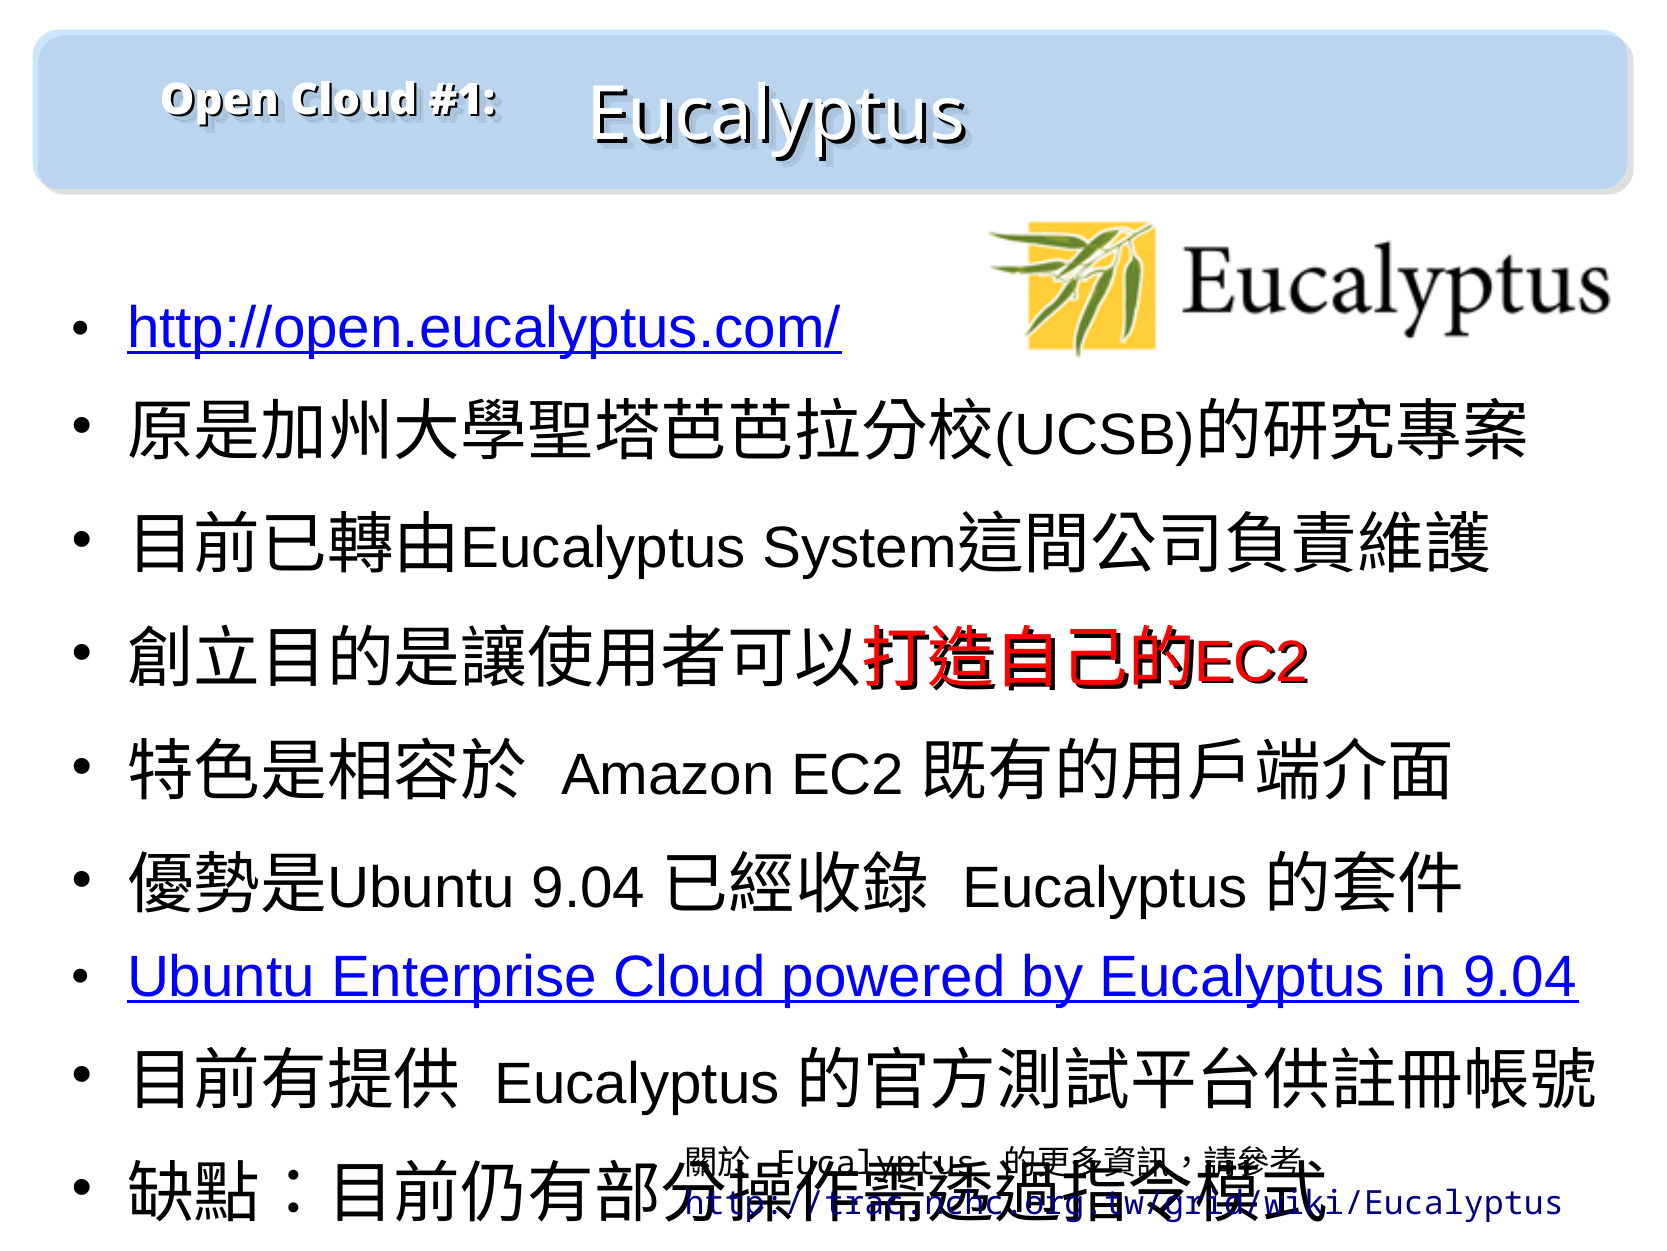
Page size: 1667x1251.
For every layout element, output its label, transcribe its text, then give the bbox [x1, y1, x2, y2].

picture [987, 220, 1613, 295]
text_box 關於 Eucalyptus 的更多資訊，請參考 http://trac.nchc.org.tw/grid/wiki/Eucalyptus [664, 1127, 1642, 1235]
list http://open.eucalyptus.com/ 原是加州大學聖塔芭芭拉分校(UCSB)的研究專案 目前已轉由Eucalyptus System這間公司負責維護 創立目的是讓使用者可以打造自己的EC2 特色是相容於 Amazon EC2 既有的用戶端介面 優勢是Ubuntu 9.04 已經收錄 Eucalyptus 的套件 Ubuntu Enterprise Cloud powered by Eucalyptus in 9.04 目前有提供 Eucalyptus 的官方測試平台供註冊帳號 缺點：目前仍有部分操作需透過指令模式 [70, 295, 1636, 1119]
text_box Open Cloud #1: Eucalyptus [32, 29, 1628, 190]
